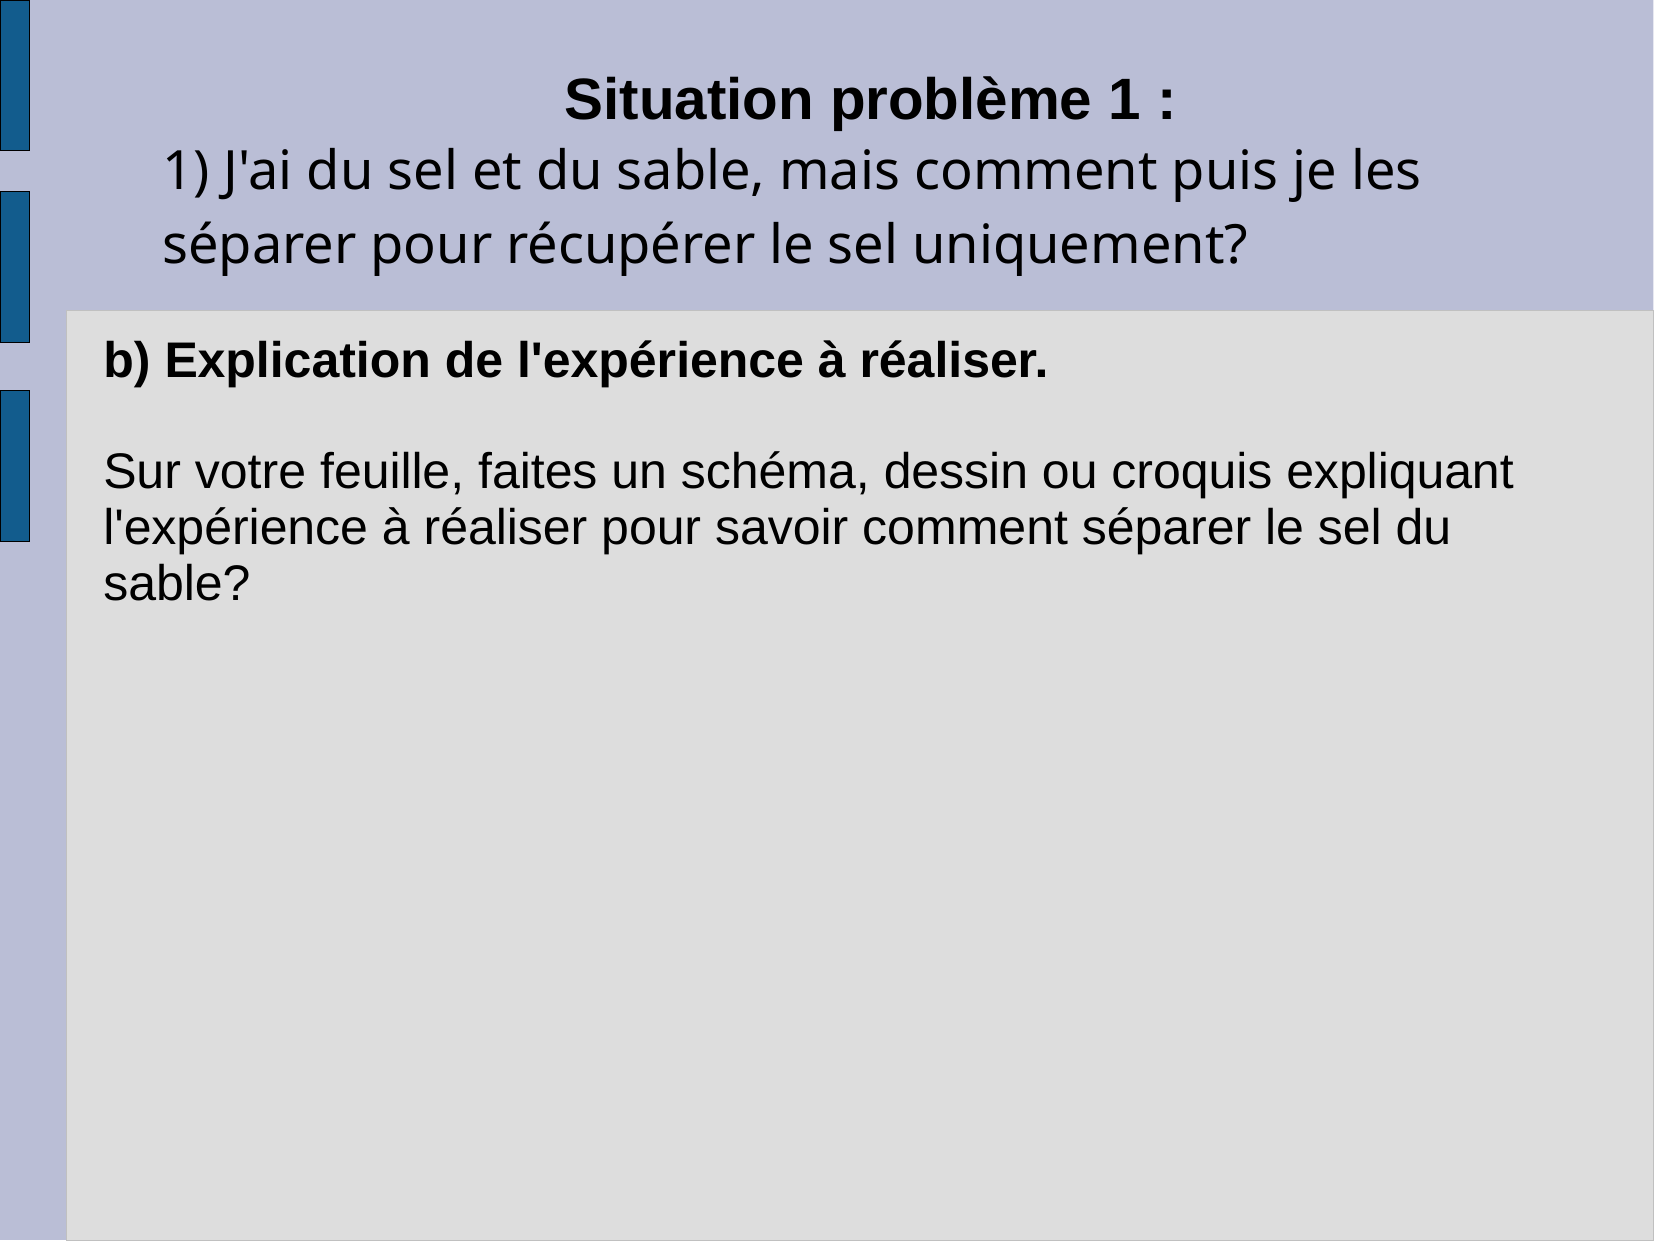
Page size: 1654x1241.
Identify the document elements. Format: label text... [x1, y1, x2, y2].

text_box b) Explication de l'expérience à réaliser. Sur votre feuille, faites un schéma, dessin ou croquis expliquant l'expérience à réaliser pour savoir comment séparer le sel du sable? [88, 324, 1595, 620]
text_box Situation problème 1 : 1) J'ai du sel et du sable, mais comment puis je les séparer pour récupérer le sel uniquement? [147, 59, 1595, 292]
